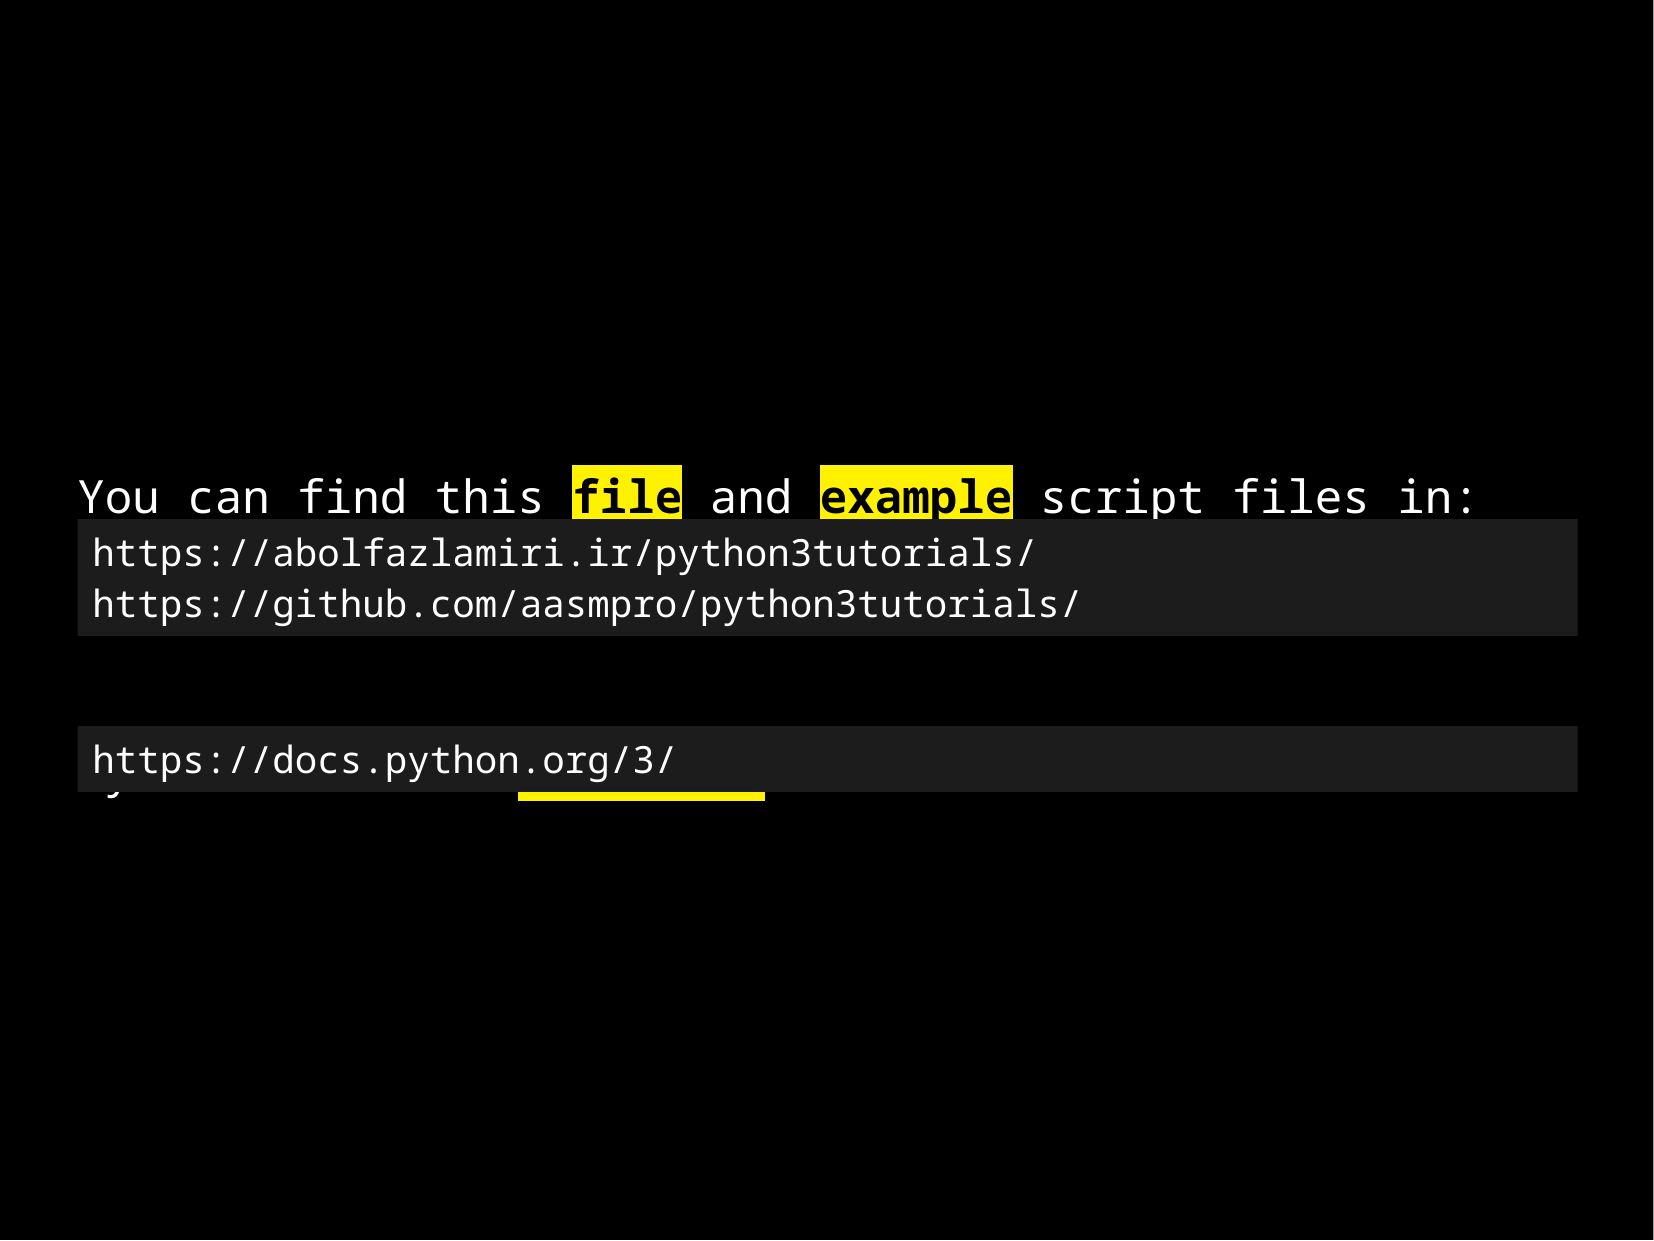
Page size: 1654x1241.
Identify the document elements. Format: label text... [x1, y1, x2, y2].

text_box You can find this file and example script files in: Python official documents: [62, 457, 1591, 726]
text_box https://docs.python.org/3/ [77, 725, 1578, 783]
text_box https://abolfazlamiri.ir/python3tutorials/ https://github.com/aasmpro/python3tutorials/ [77, 519, 1578, 610]
